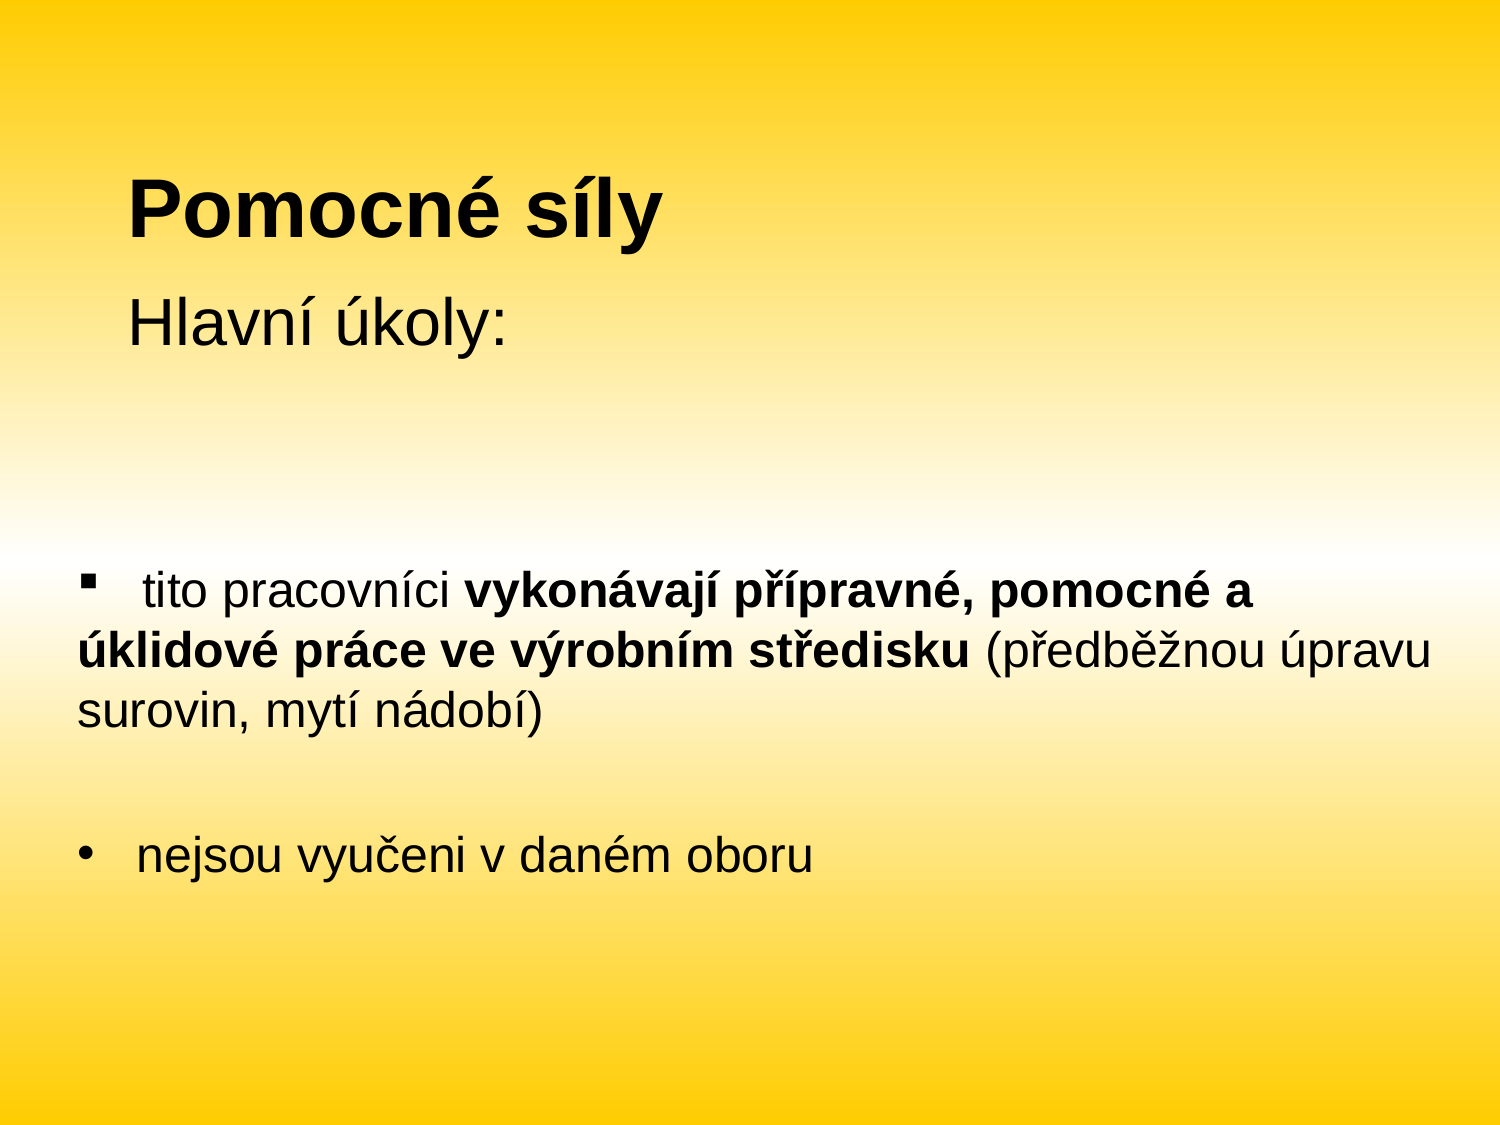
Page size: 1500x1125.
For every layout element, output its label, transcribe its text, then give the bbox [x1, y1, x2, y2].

subtitle tito pracovníci vykonávají přípravné, pomocné a úklidové práce ve výrobním středisku (předběžnou úpravu surovin, mytí nádobí) nejsou vyučeni v daném oboru [62, 549, 1450, 1051]
title Pomocné síly Hlavní úkoly: [112, 99, 1388, 413]
